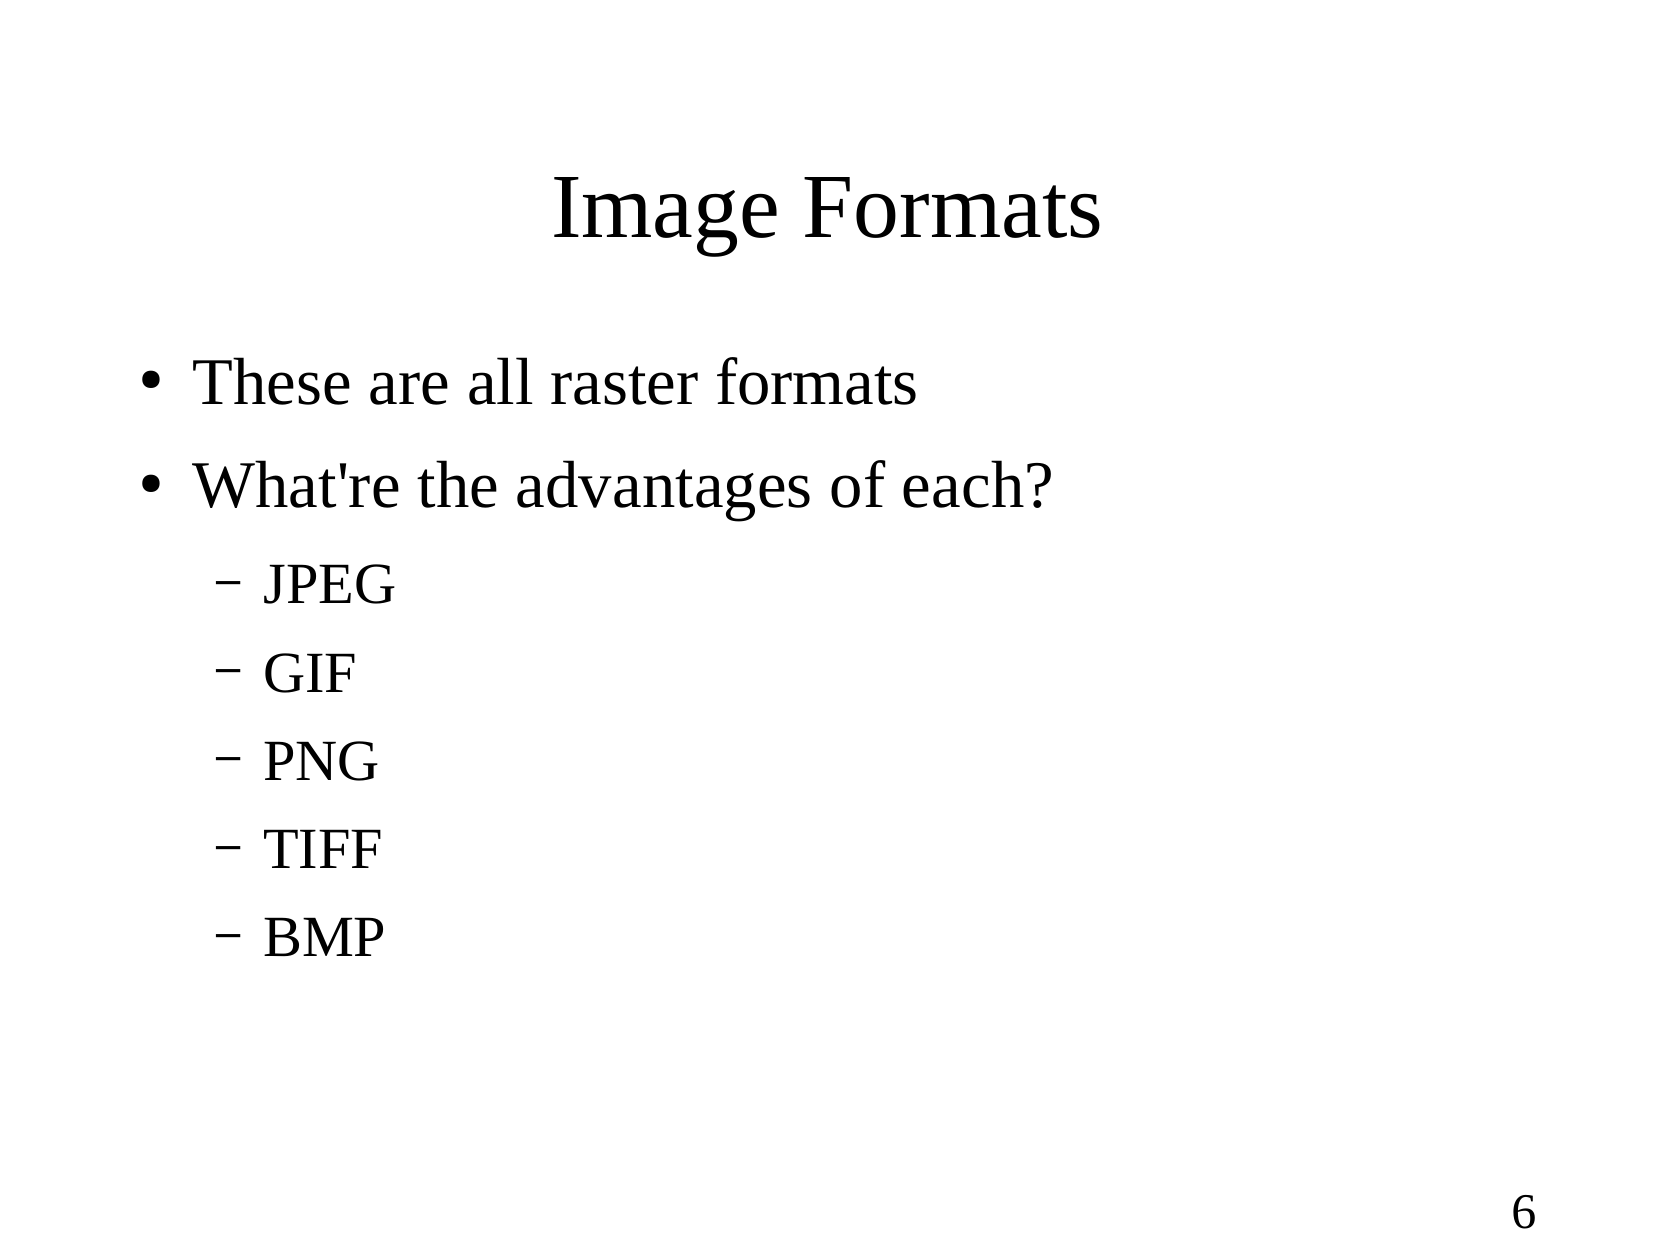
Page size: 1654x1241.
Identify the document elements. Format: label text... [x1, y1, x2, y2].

text_box <number> [1511, 1183, 1654, 1241]
list These are all raster formats What're the advantages of each? JPEG GIF PNG TIFF BMP [121, 344, 1534, 1127]
title Image Formats [121, 102, 1534, 311]
